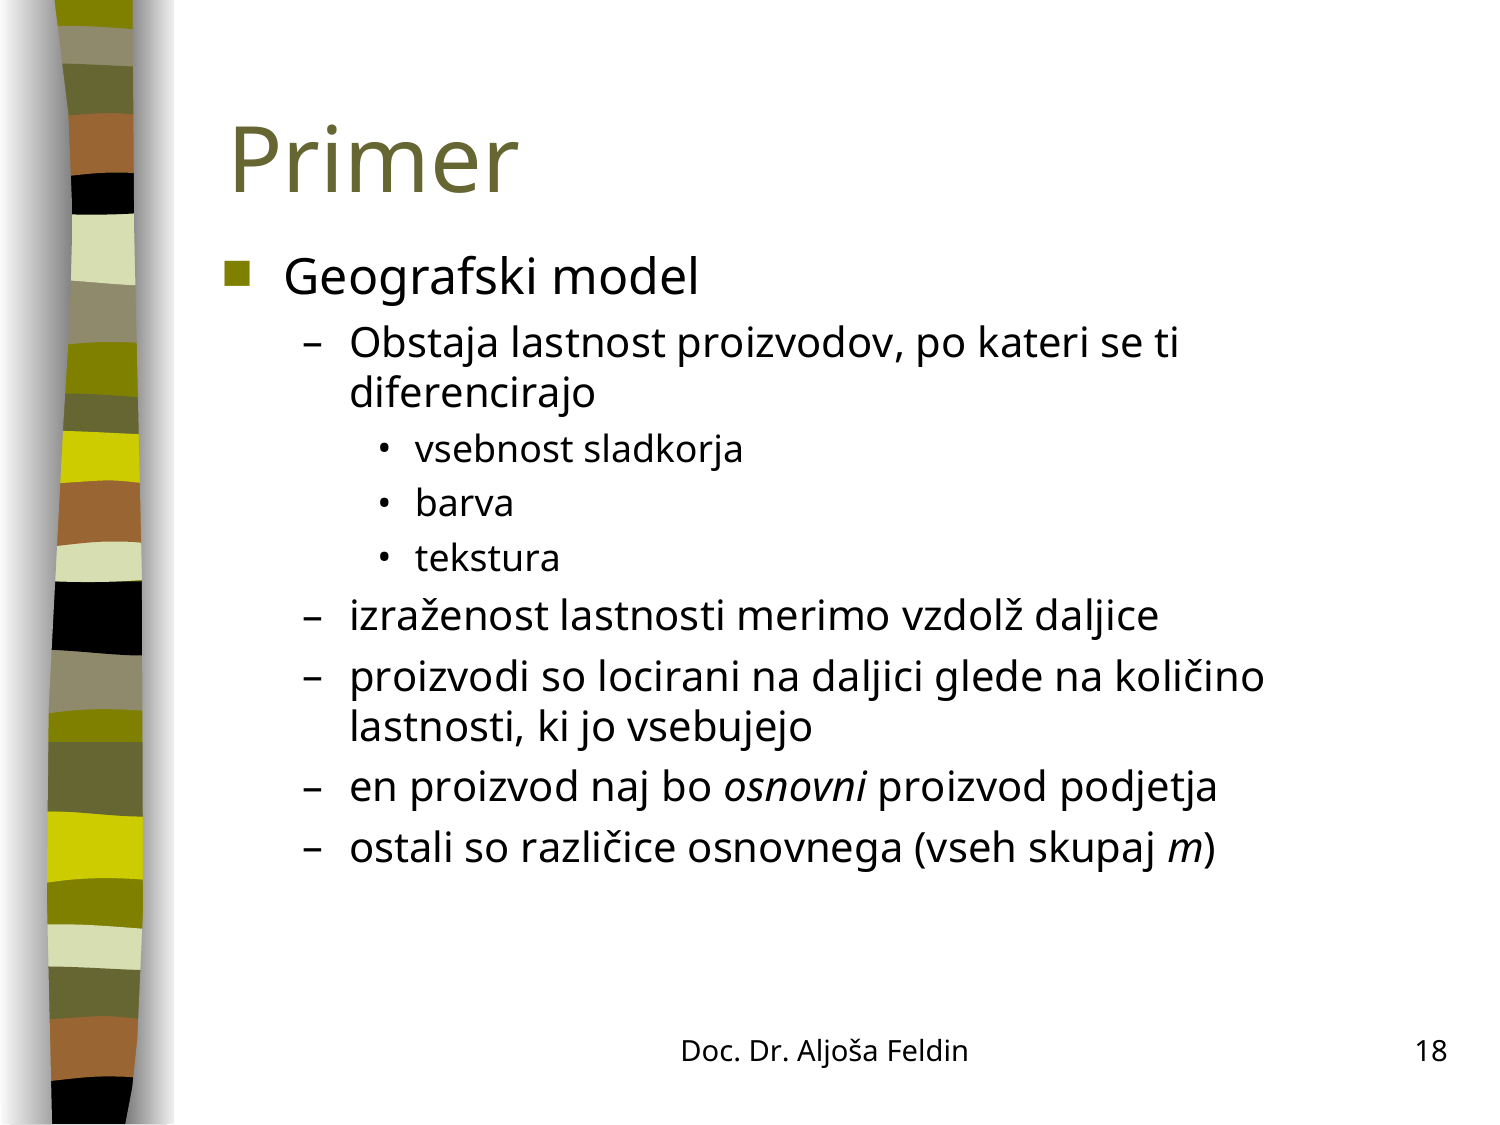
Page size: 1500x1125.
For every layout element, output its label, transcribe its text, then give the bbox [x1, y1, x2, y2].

text_box Doc. Dr. Aljoša Feldin [587, 1025, 1063, 1101]
title Primer [212, 93, 1388, 219]
text_box <number> [1149, 1025, 1463, 1101]
list Geografski model Obstaja lastnost proizvodov, po kateri se ti diferencirajo vsebnost sladkorja barva tekstura izraženost lastnosti merimo vzdolž daljice proizvodi so locirani na daljici glede na količino lastnosti, ki jo vsebujejo en proizvod naj bo osnovni proizvod podjetja ostali so različice osnovnega (vseh skupaj m) [212, 237, 1388, 913]
